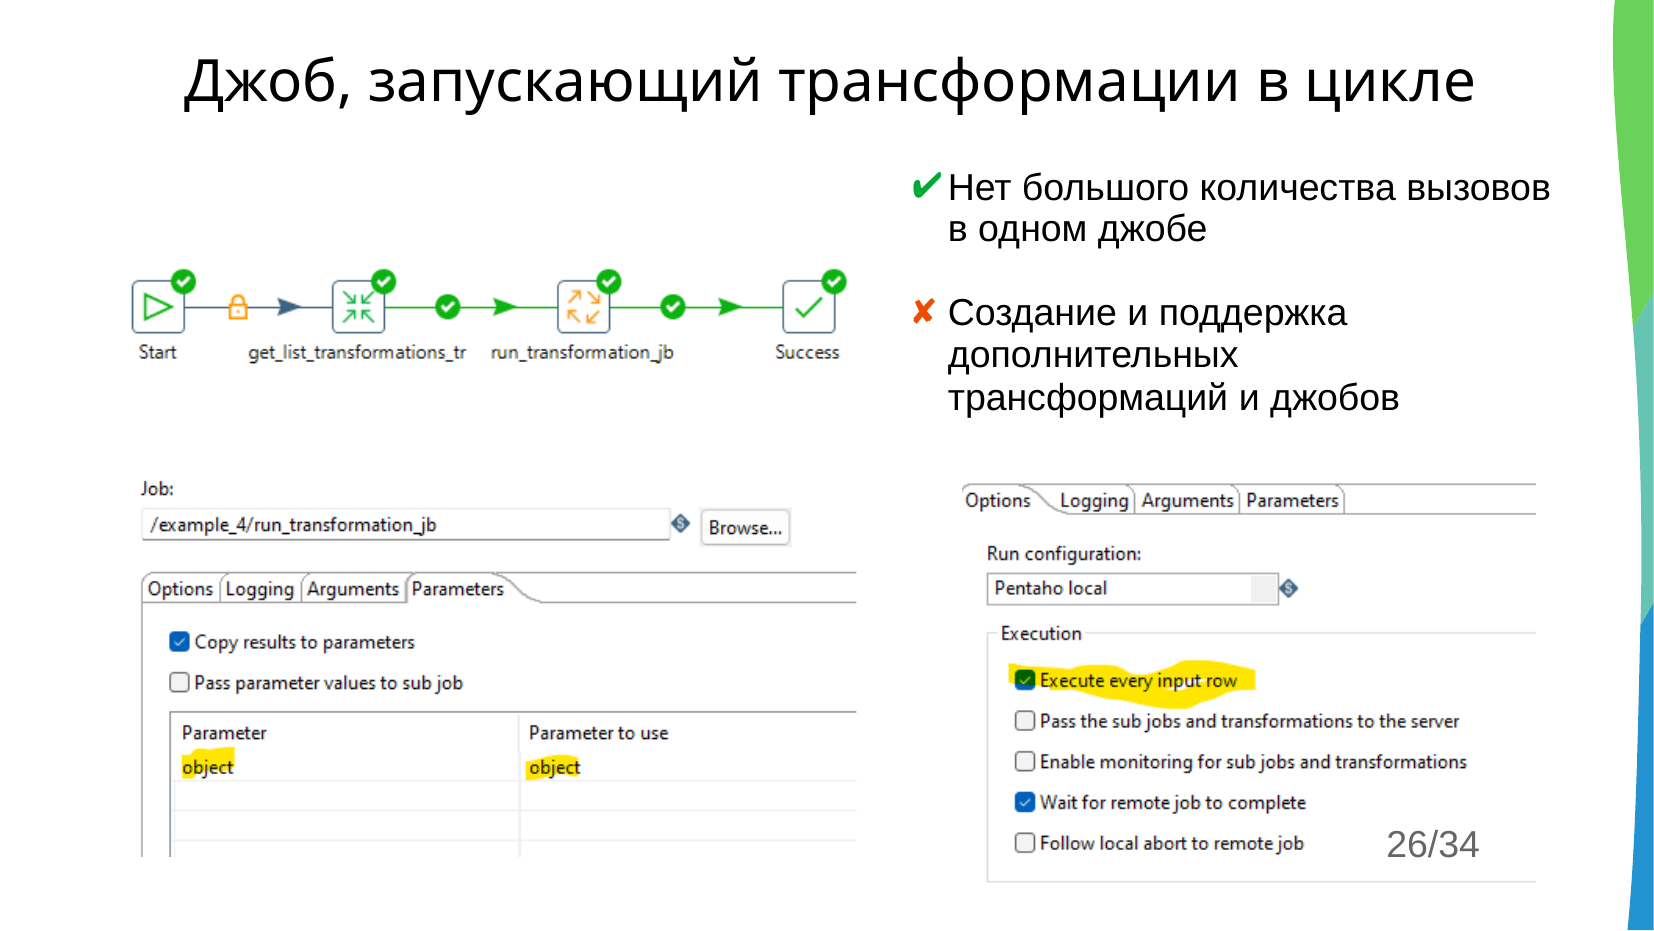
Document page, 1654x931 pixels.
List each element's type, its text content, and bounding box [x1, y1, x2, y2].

picture [118, 249, 864, 384]
text_box Нет большого количества вызовов в одном джобе Создание и поддержка дополнительных трансформаций и джобов [897, 158, 1567, 426]
title Джоб, запускающий трансформации в цикле [118, 0, 1543, 159]
picture [118, 472, 857, 857]
picture [962, 479, 1536, 886]
text_box <номер>/34 [1380, 815, 1616, 873]
